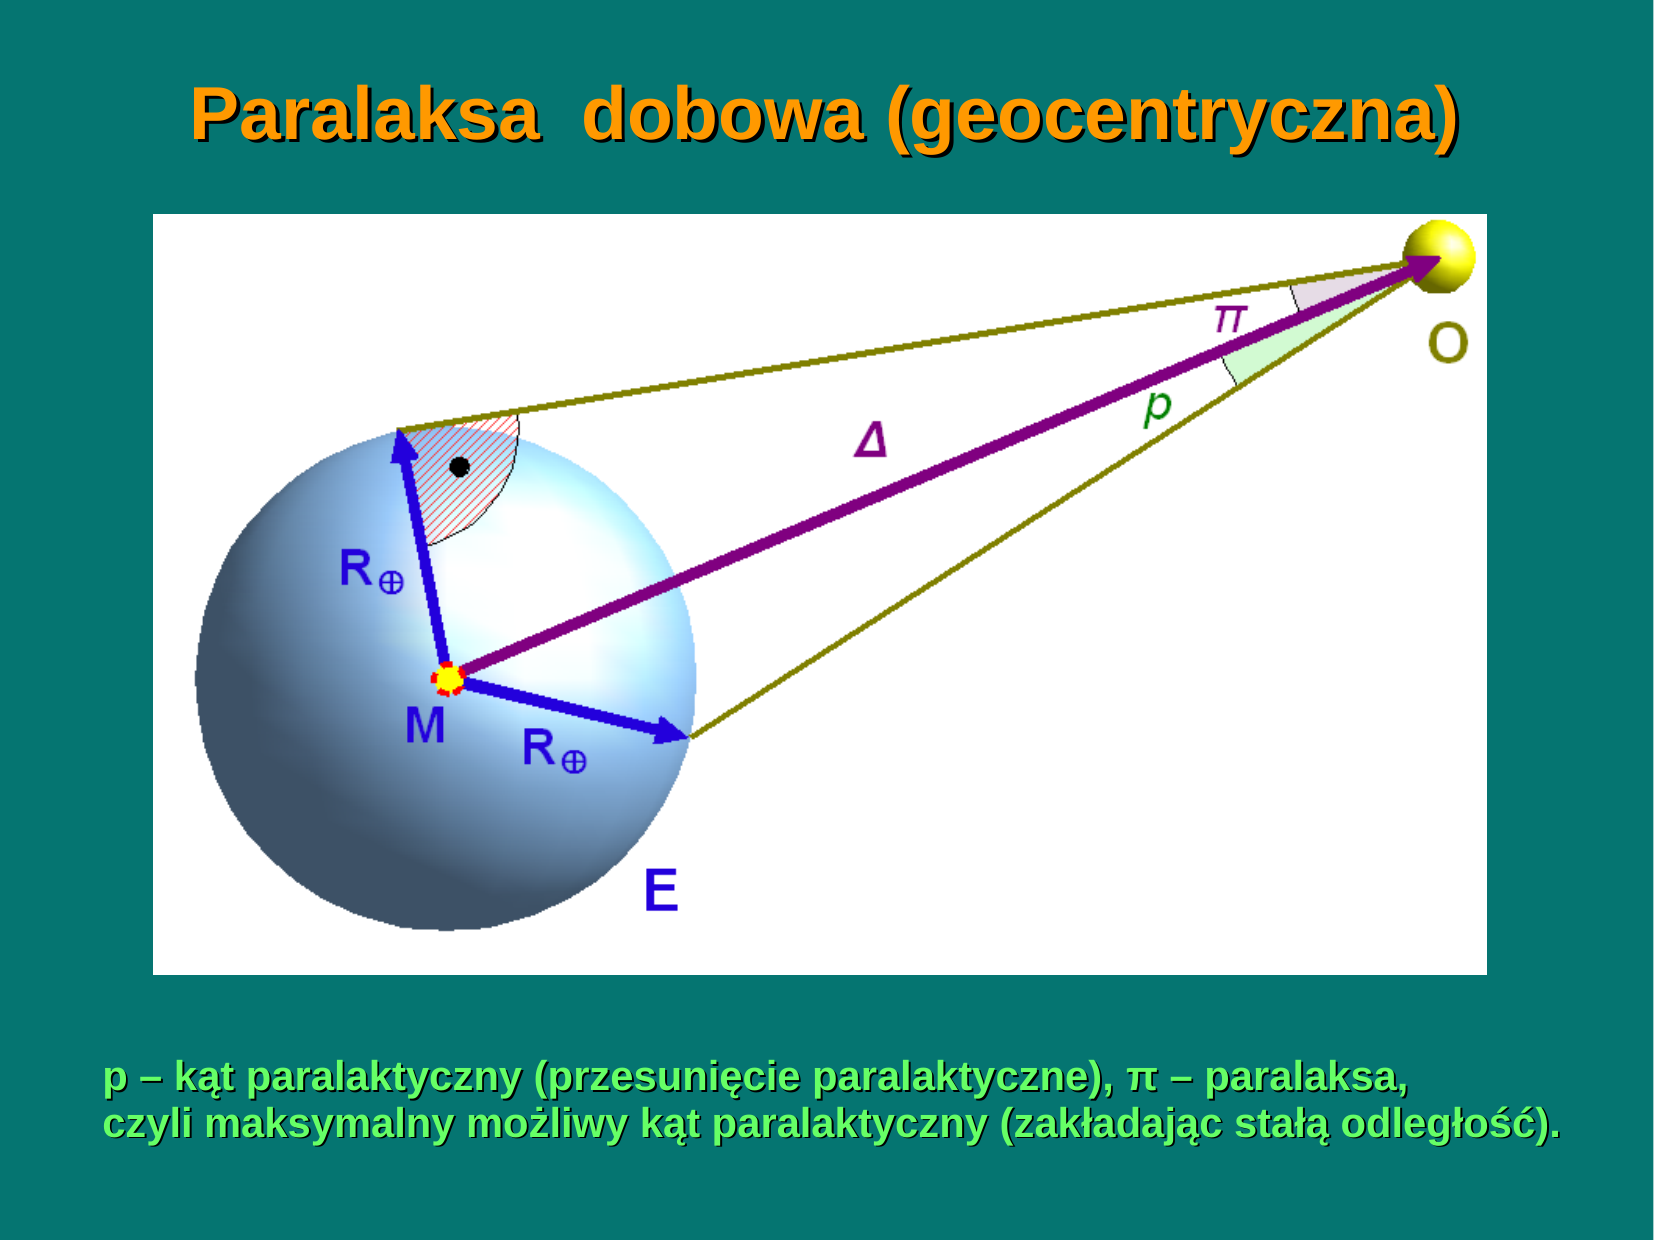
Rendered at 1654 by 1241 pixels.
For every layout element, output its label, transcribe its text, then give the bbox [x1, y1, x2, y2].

title Paralaksa dobowa (geocentryczna) [119, 56, 1532, 171]
picture [153, 214, 1487, 975]
text_box p – kąt paralaktyczny (przesunięcie paralaktyczne), π – paralaksa, czyli maksymalny możliwy kąt paralaktyczny (zakładając stałą odległość). [87, 1045, 1577, 1154]
